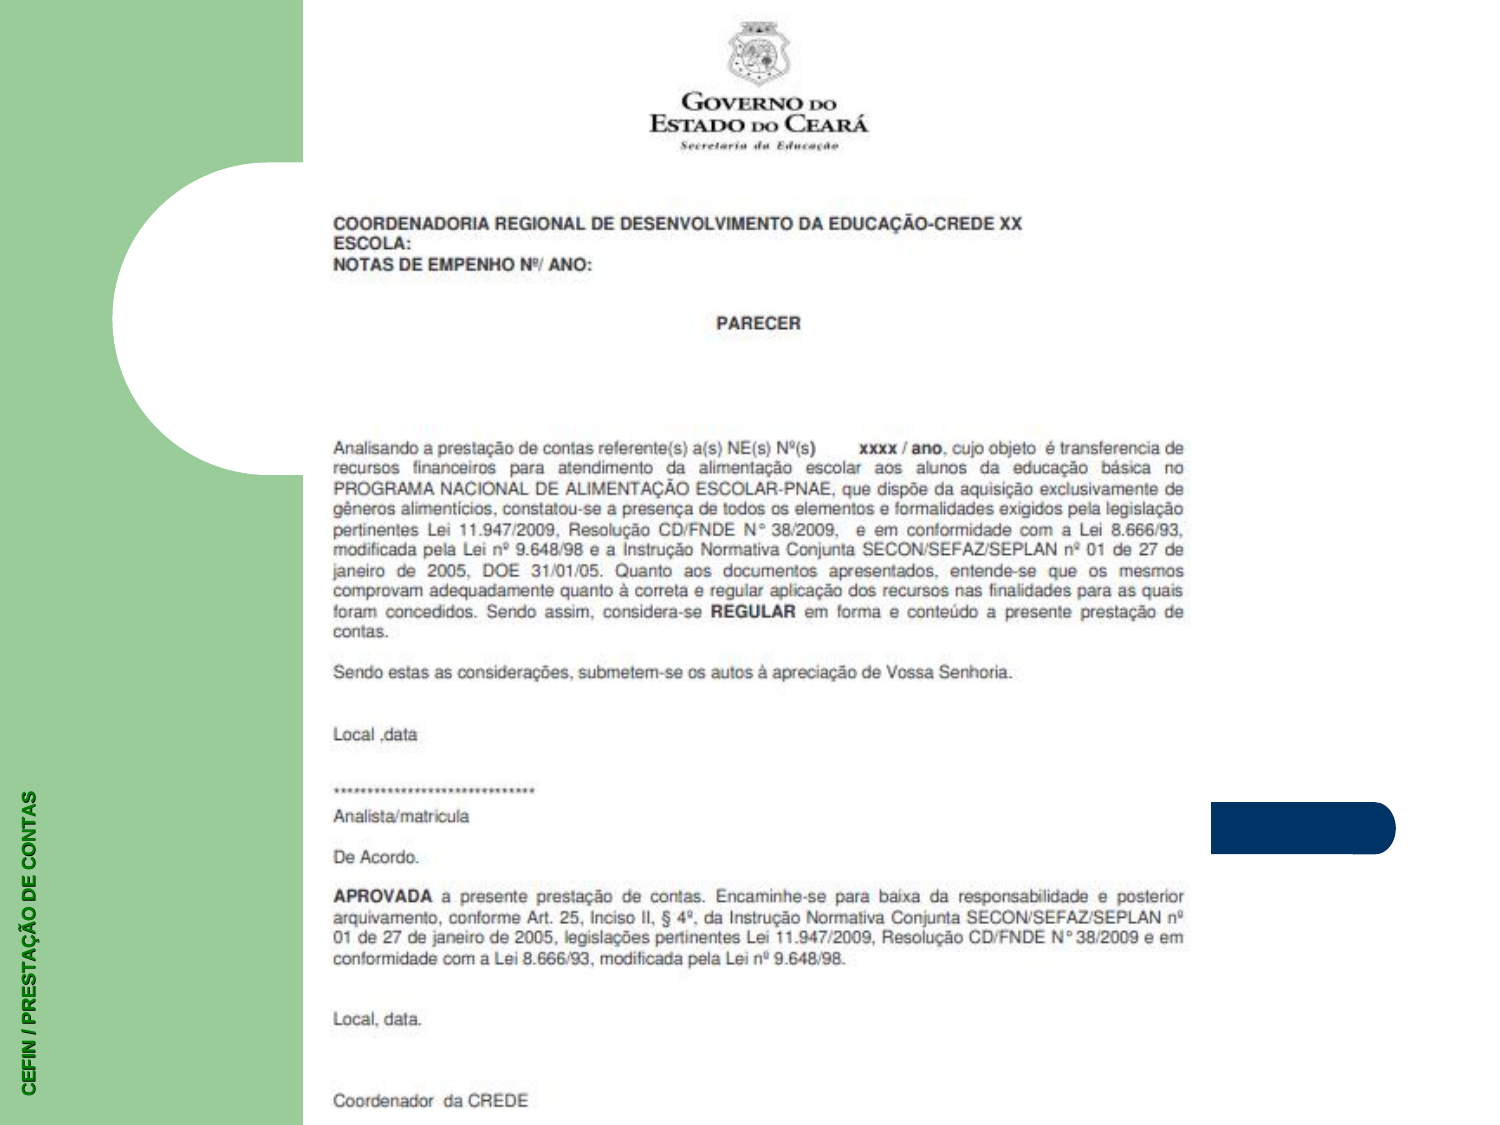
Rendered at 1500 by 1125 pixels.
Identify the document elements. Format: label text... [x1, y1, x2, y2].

text_box CEFIN / PRESTAÇÃO DE CONTAS [6, 767, 60, 1125]
picture [303, 0, 1211, 1125]
